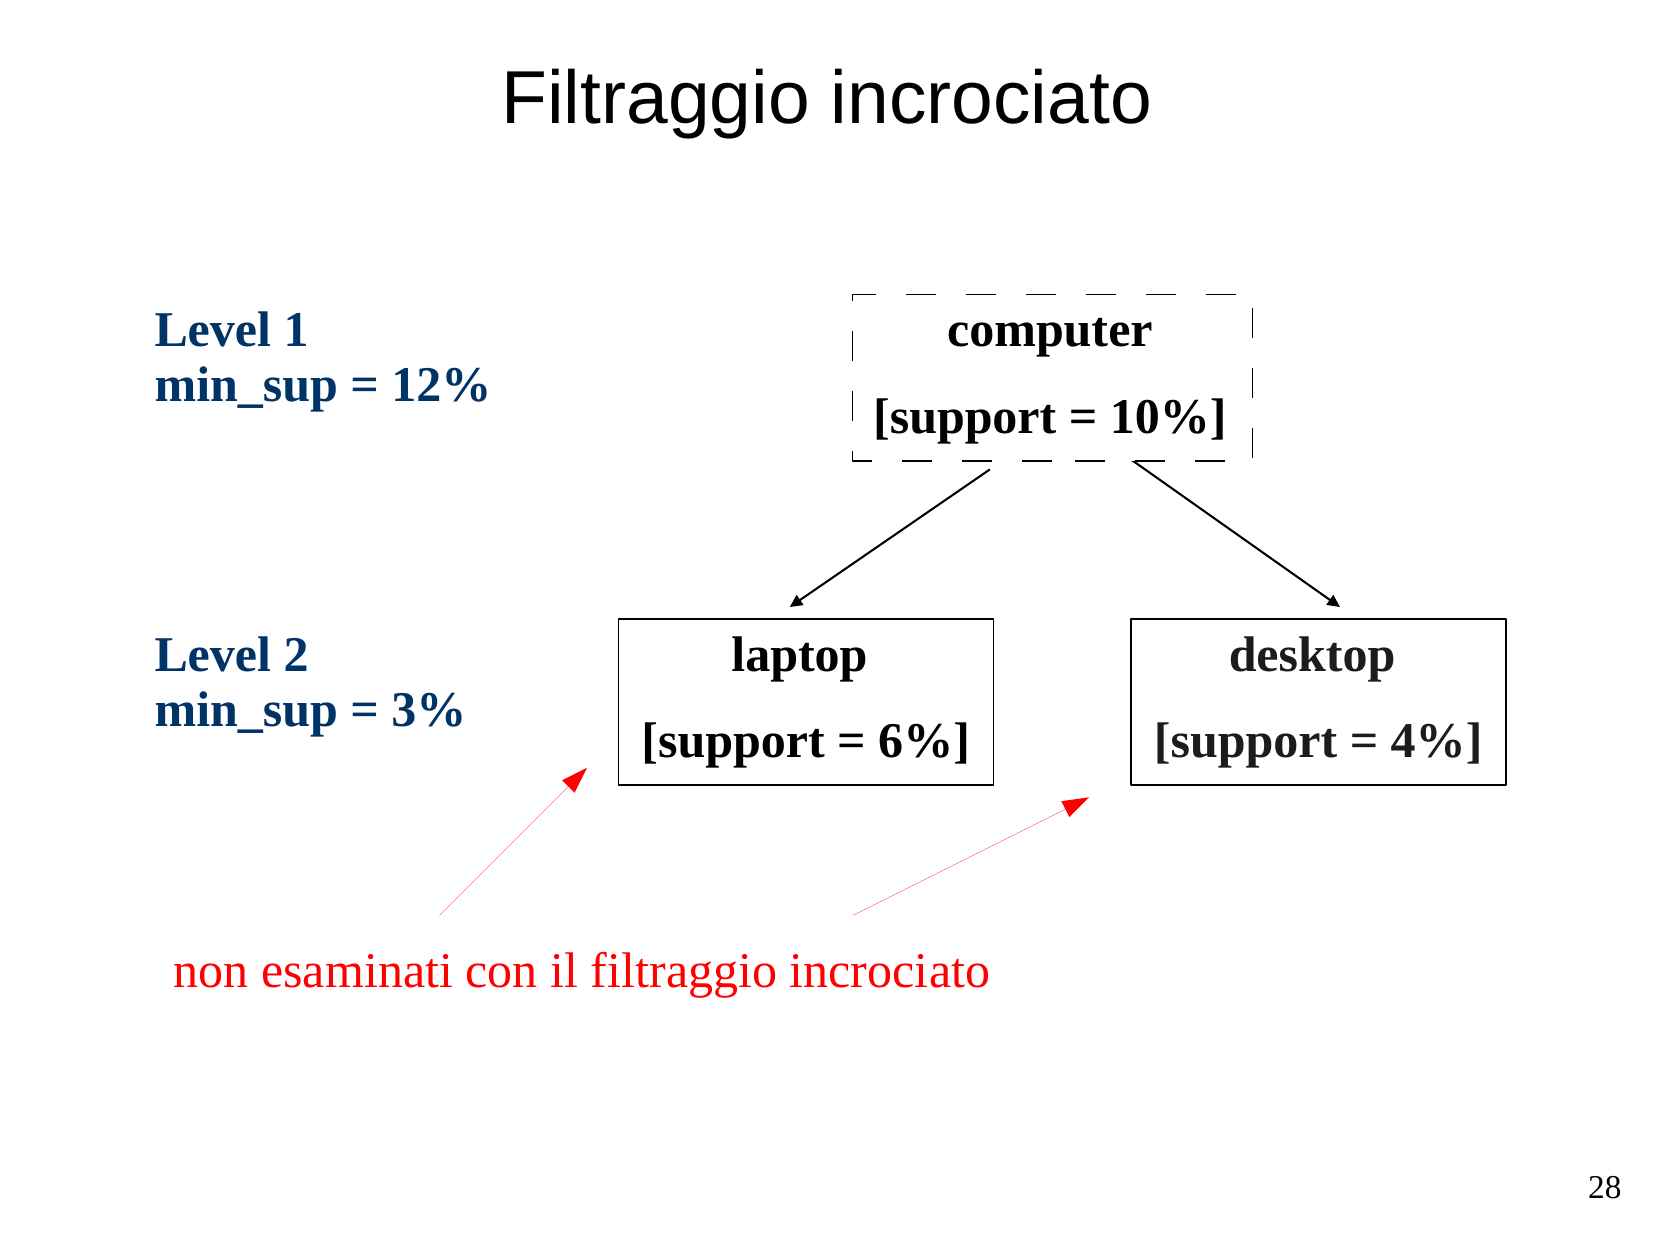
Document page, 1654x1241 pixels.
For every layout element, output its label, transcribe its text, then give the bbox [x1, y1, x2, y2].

text_box non esaminati con il filtraggio incrociato [173, 943, 1090, 1004]
text_box desktop [support = 4%] [1130, 618, 1506, 816]
text_box Level 1 min_sup = 12% [139, 294, 483, 430]
title Filtraggio incrociato [37, 30, 1617, 166]
text_box laptop [support = 6%] [618, 618, 994, 816]
text_box Level 2 min_sup = 3% [139, 619, 483, 755]
text_box computer [support = 10%] [850, 294, 1251, 492]
